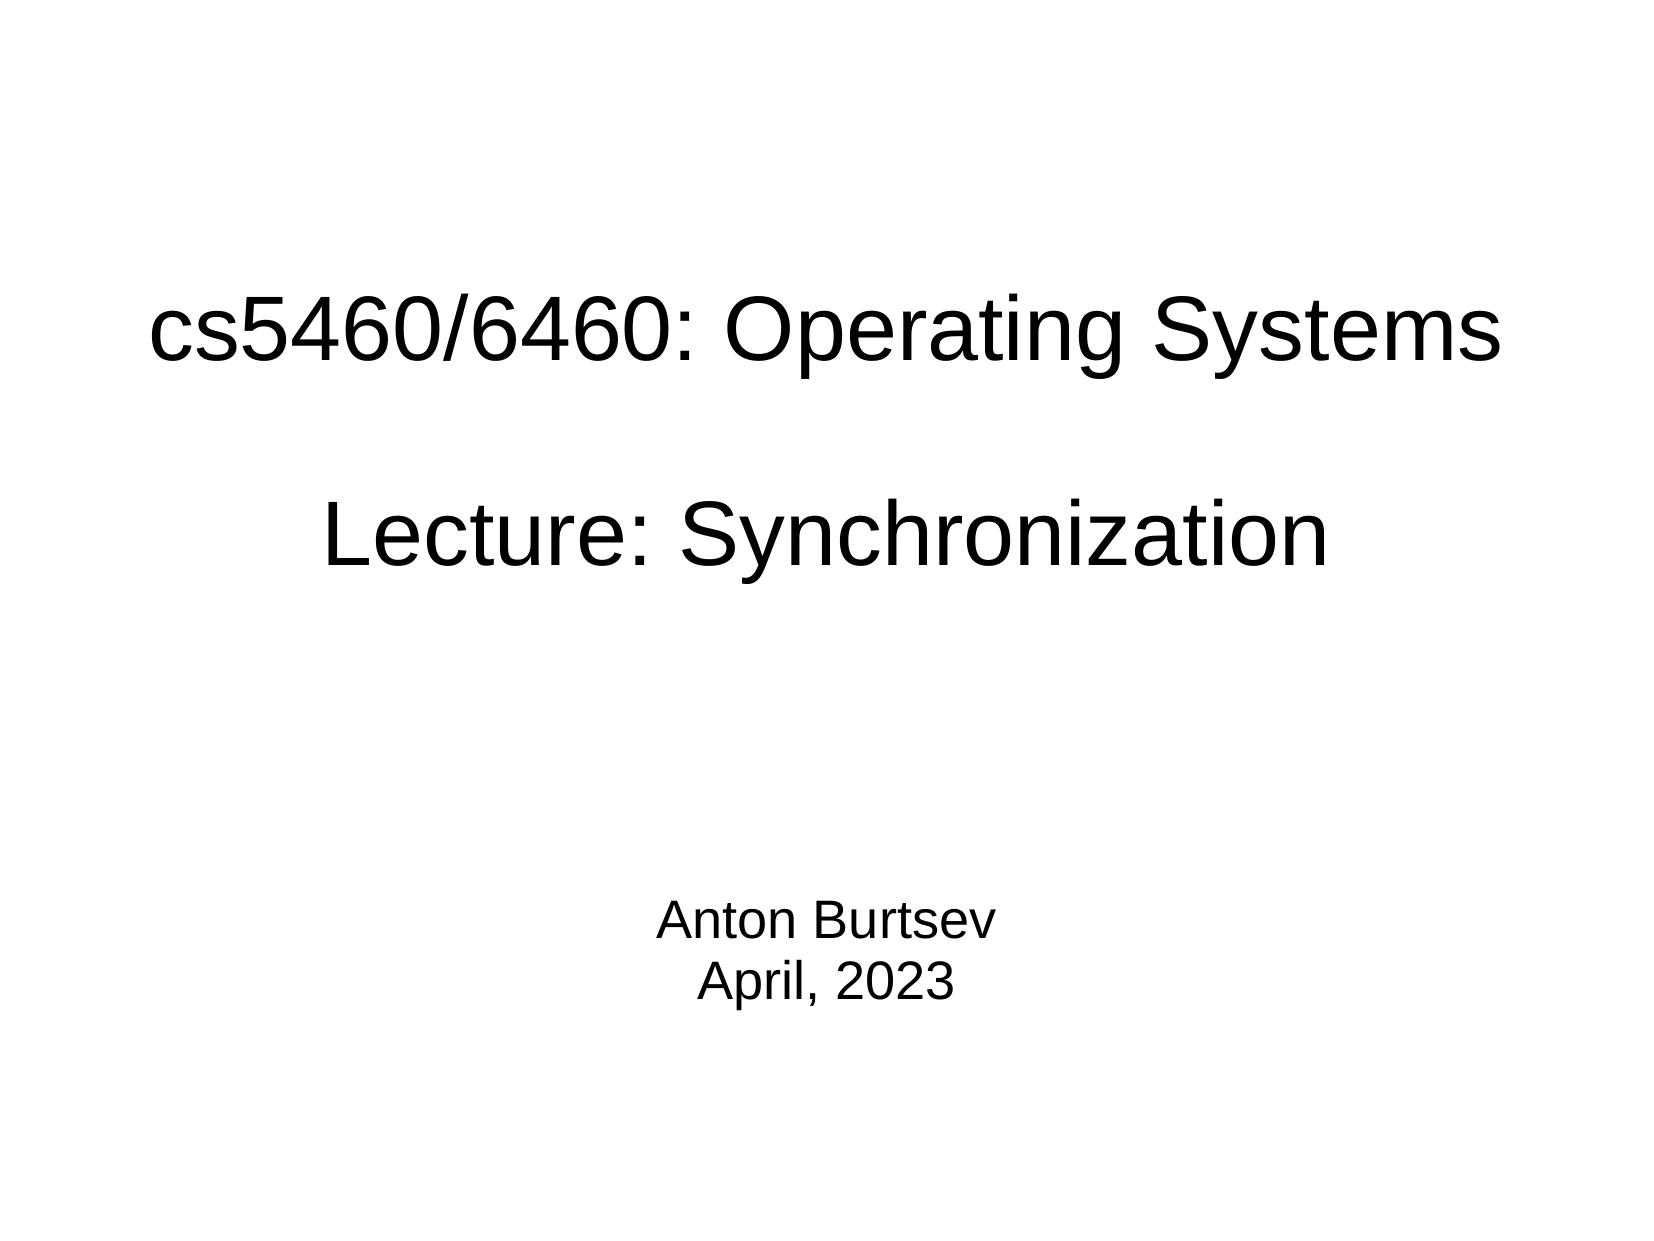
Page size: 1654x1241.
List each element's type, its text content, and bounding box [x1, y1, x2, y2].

subtitle Anton Burtsev April, 2023 [82, 637, 1571, 1109]
title cs5460/6460: Operating Systems Lecture: Synchronization [82, 113, 1571, 637]
